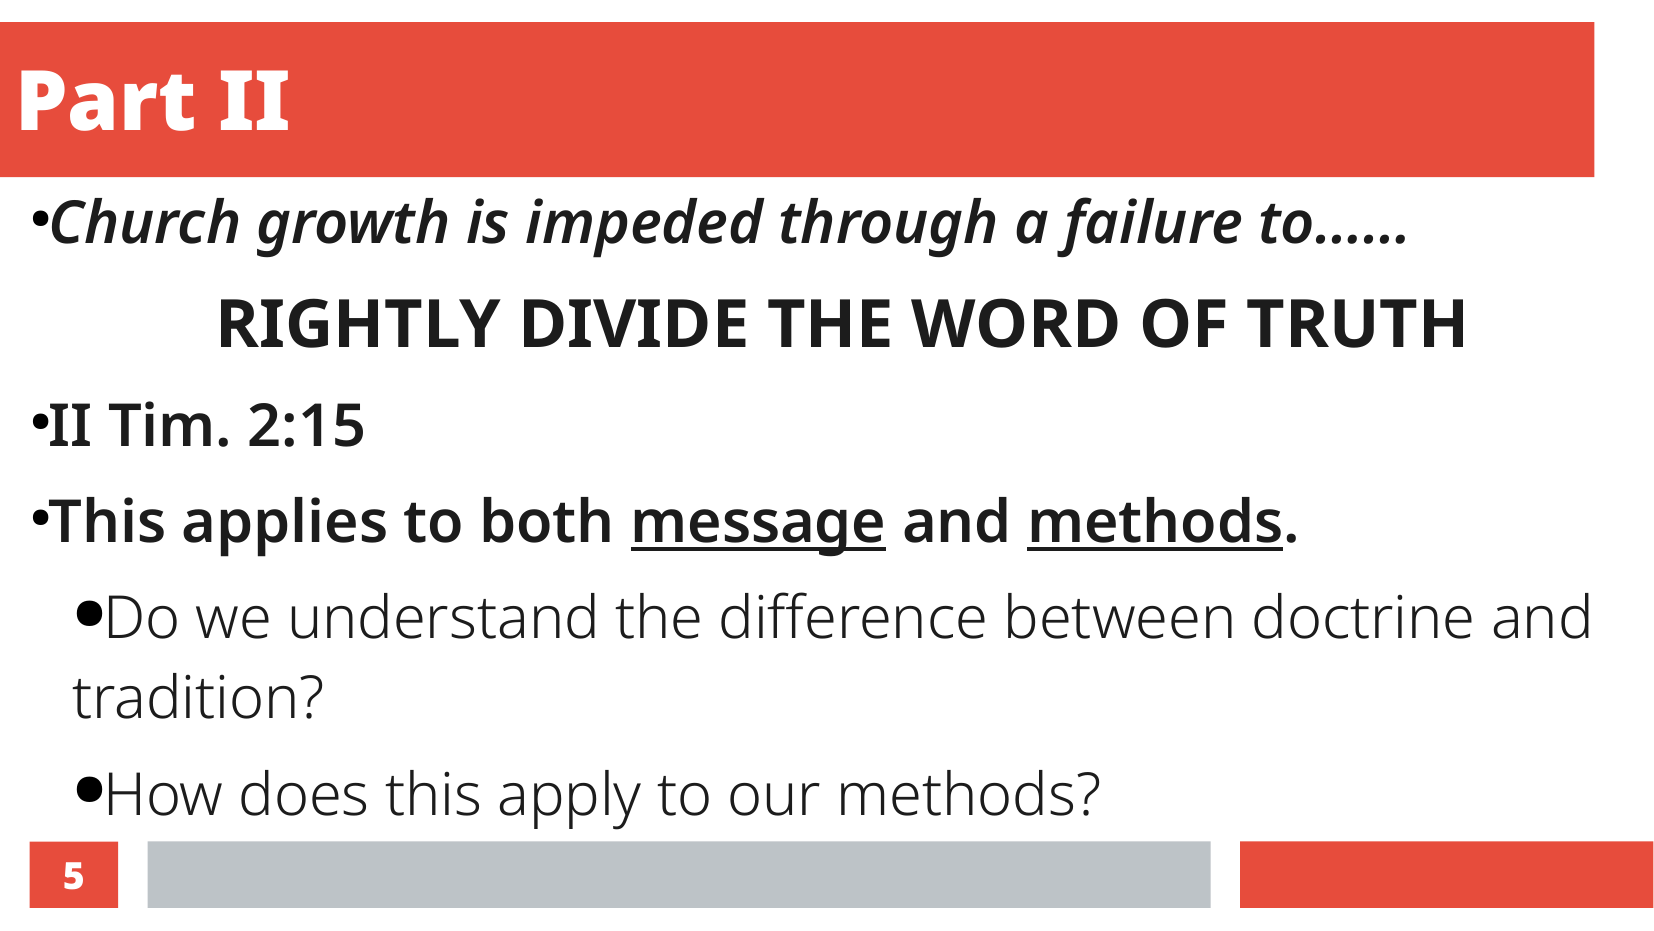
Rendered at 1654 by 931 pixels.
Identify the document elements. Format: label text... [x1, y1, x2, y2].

list Church growth is impeded through a failure to…… RIGHTLY DIVIDE THE WORD OF TRUTH II Tim. 2:15 This applies to both message and methods. Do we understand the difference between doctrine and tradition? How does this apply to our methods? [30, 180, 1636, 841]
title HINDRANCES TO CHURCH GROWTH-Part II [15, 44, 1595, 156]
